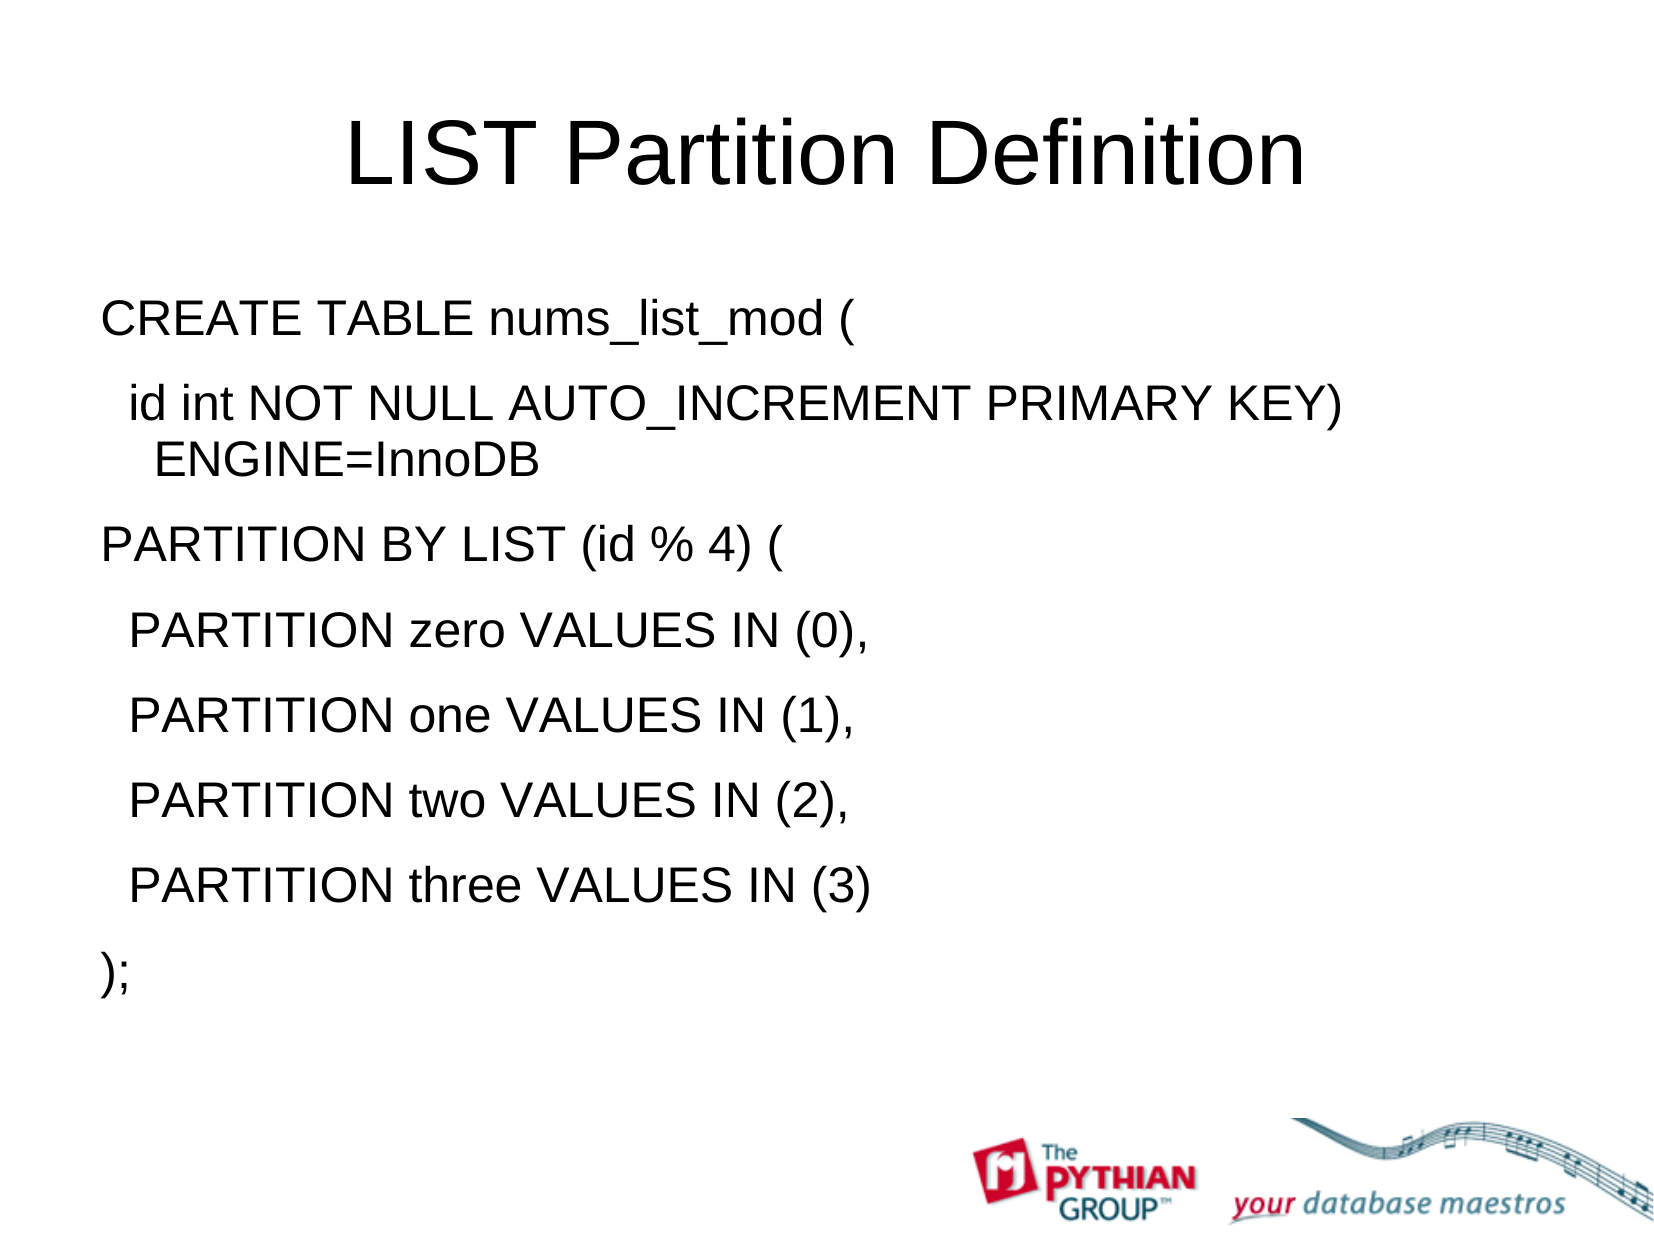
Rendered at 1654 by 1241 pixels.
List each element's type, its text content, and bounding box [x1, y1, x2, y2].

title LIST Partition Definition [82, 49, 1571, 257]
picture [955, 1118, 1654, 1241]
list CREATE TABLE nums_list_mod ( id int NOT NULL AUTO_INCREMENT PRIMARY KEY) ENGINE=InnoDB PARTITION BY LIST (id % 4) ( PARTITION zero VALUES IN (0), PARTITION one VALUES IN (1), PARTITION two VALUES IN (2), PARTITION three VALUES IN (3) ); [82, 290, 1571, 1094]
